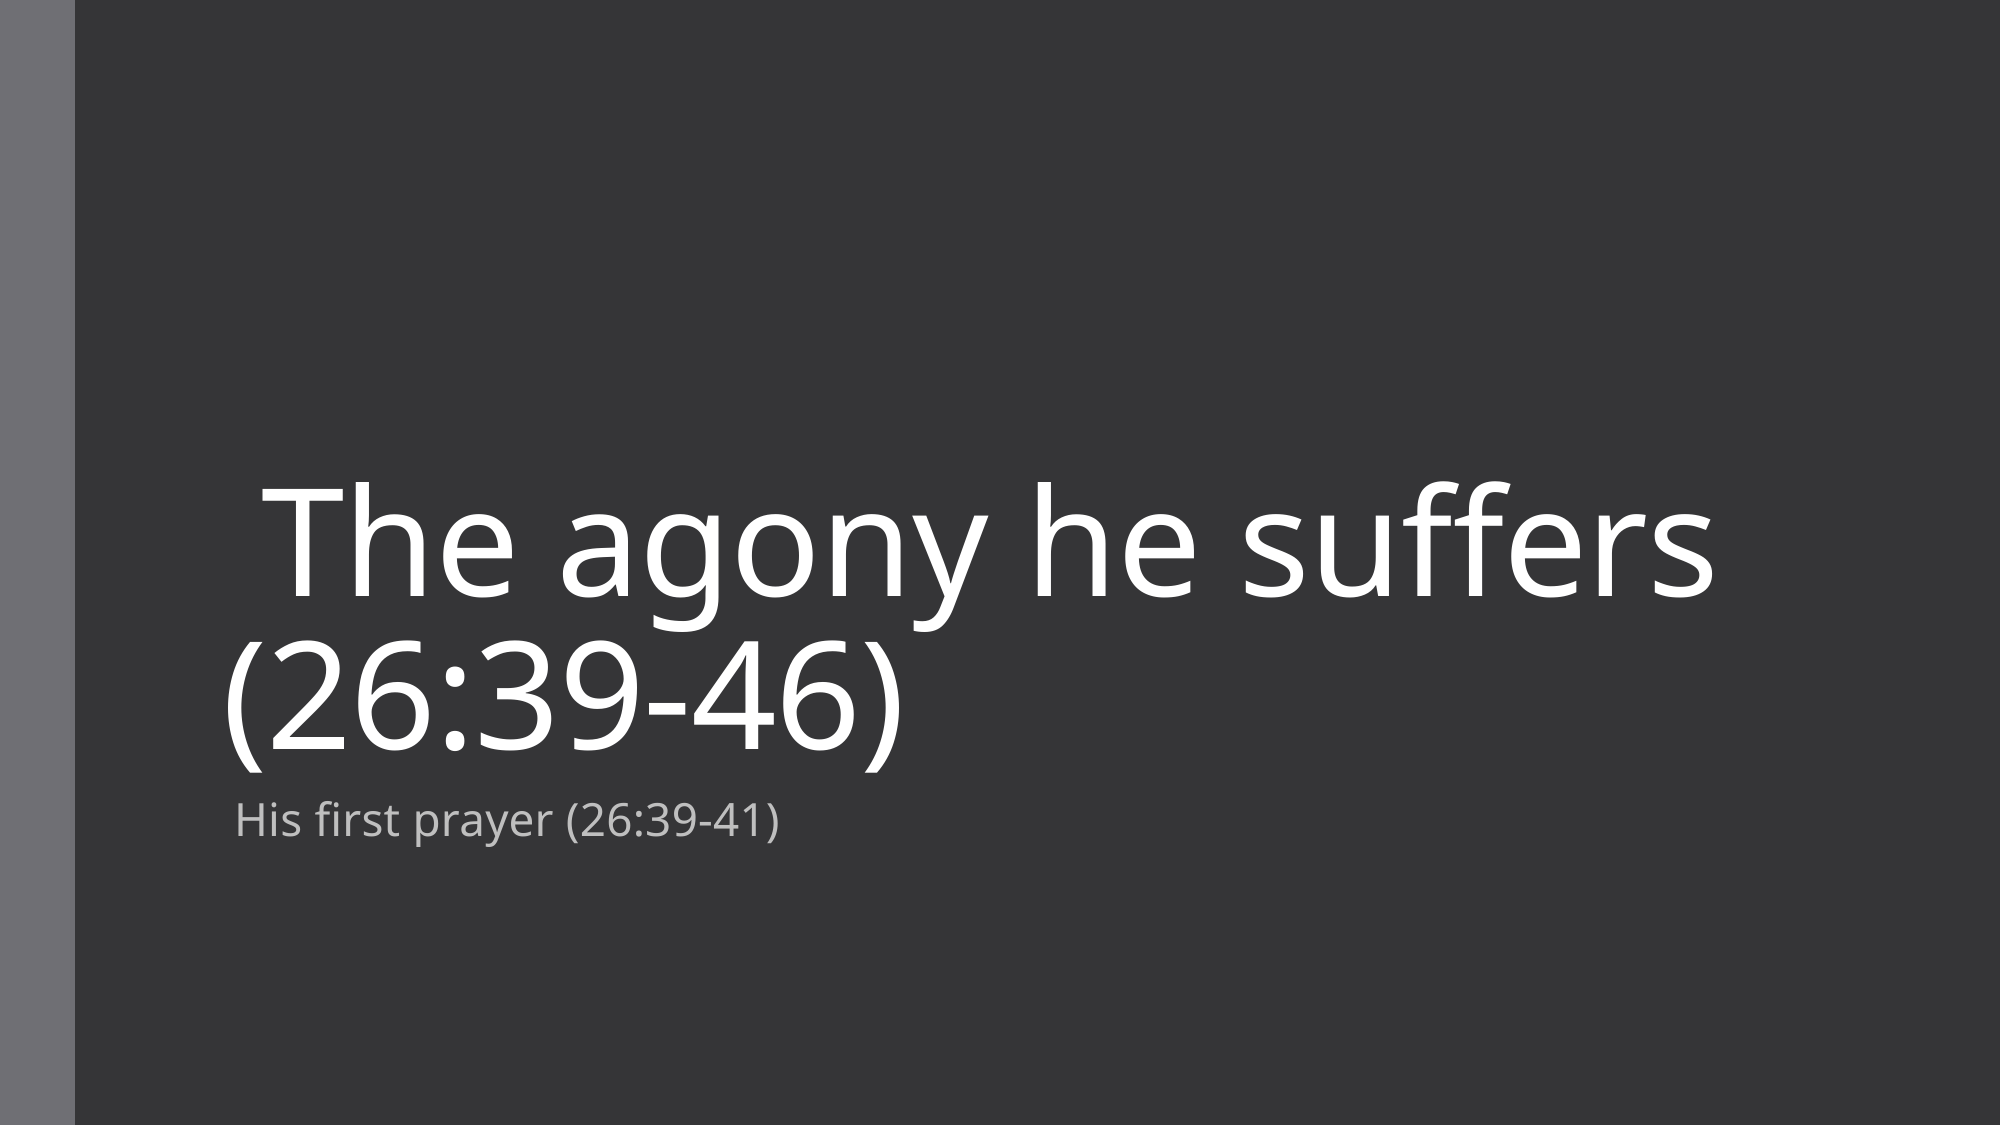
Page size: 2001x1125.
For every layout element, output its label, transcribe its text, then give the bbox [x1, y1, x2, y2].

title The agony he suffers (26:39-46) [206, 124, 1752, 787]
subtitle His first prayer (26:39-41) [206, 787, 1752, 1066]
